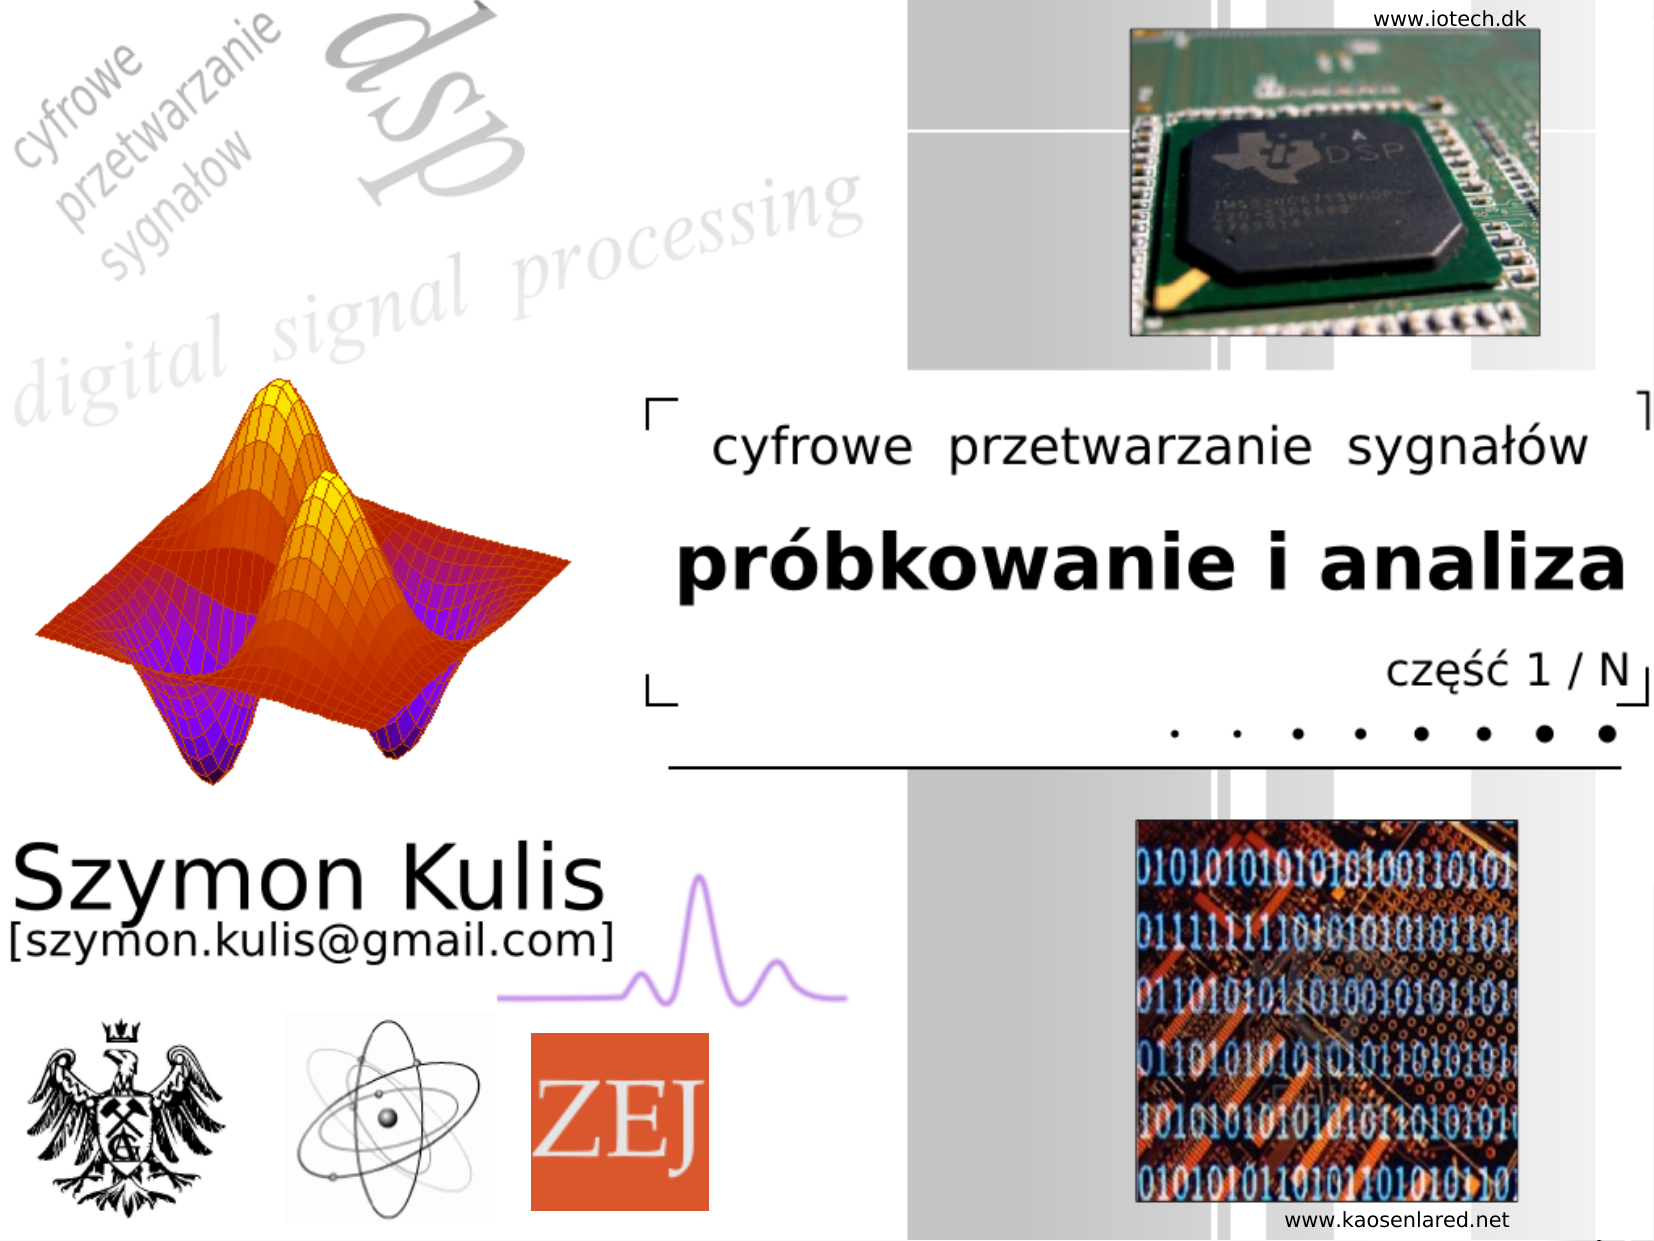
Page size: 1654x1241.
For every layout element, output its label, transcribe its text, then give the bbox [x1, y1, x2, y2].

text_box www.kaosenlared.net [1269, 1201, 1521, 1241]
picture [0, 0, 1654, 1241]
text_box www.iotech.dk [1358, 0, 1539, 40]
